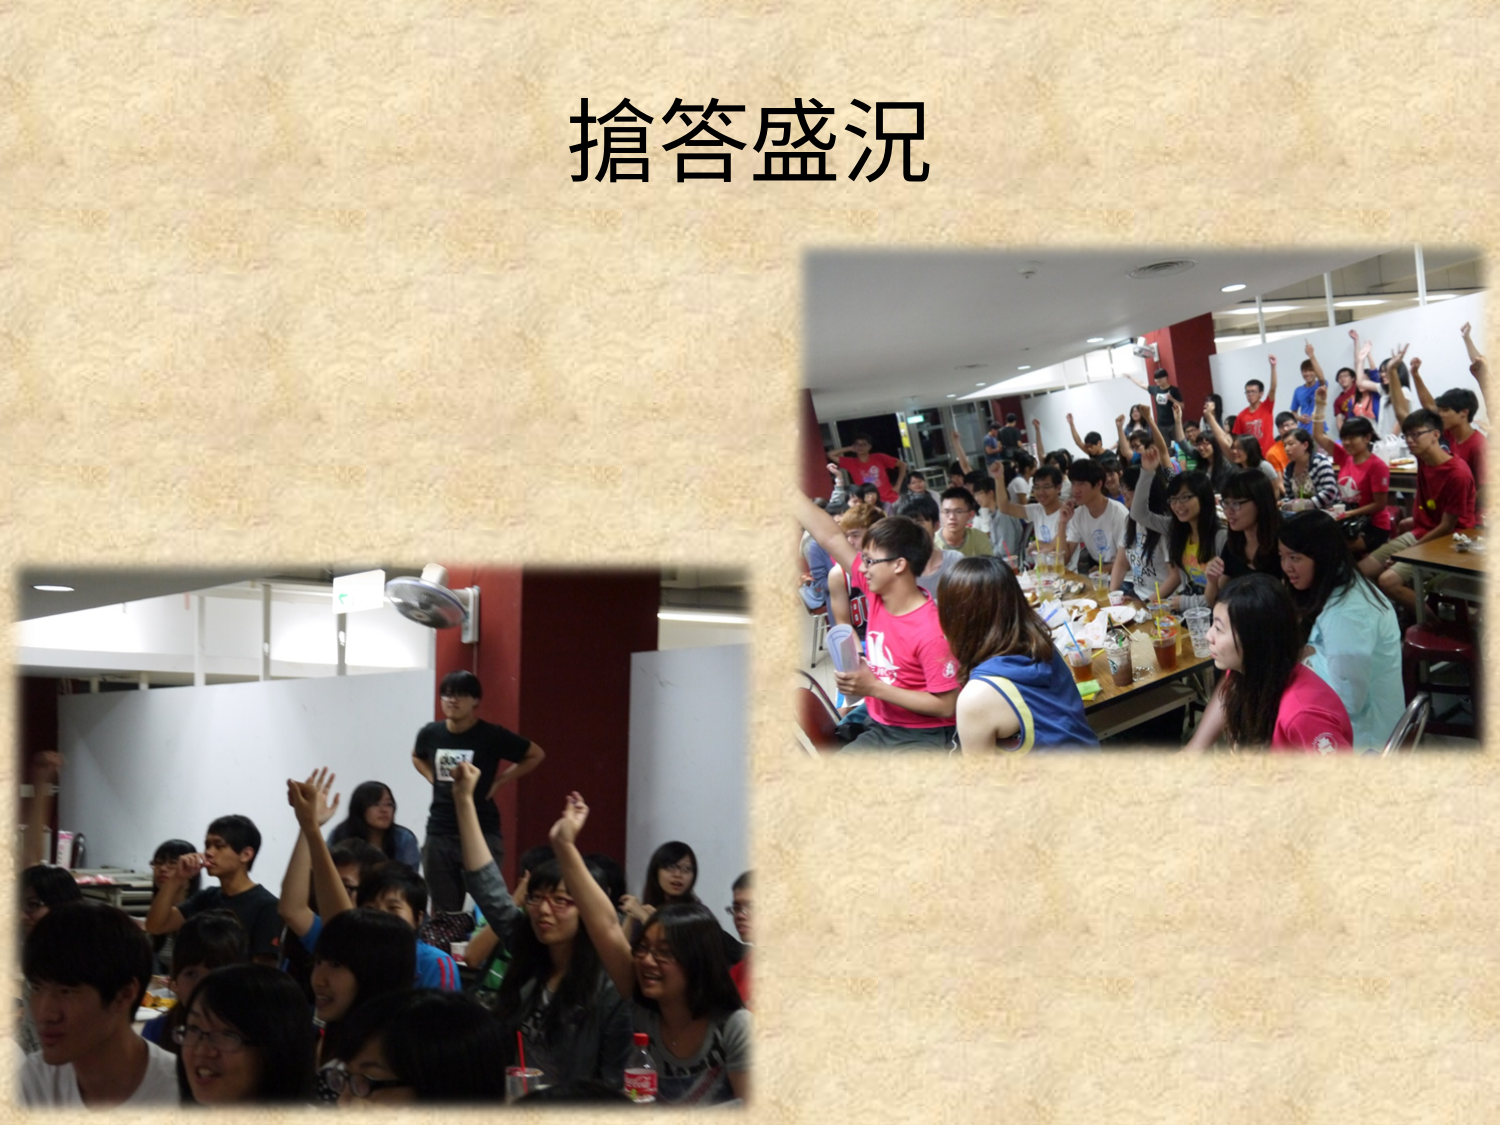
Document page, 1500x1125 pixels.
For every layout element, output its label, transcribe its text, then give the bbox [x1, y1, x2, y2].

picture [0, 0, 1500, 1125]
title 搶答盛況 [75, 45, 1426, 233]
